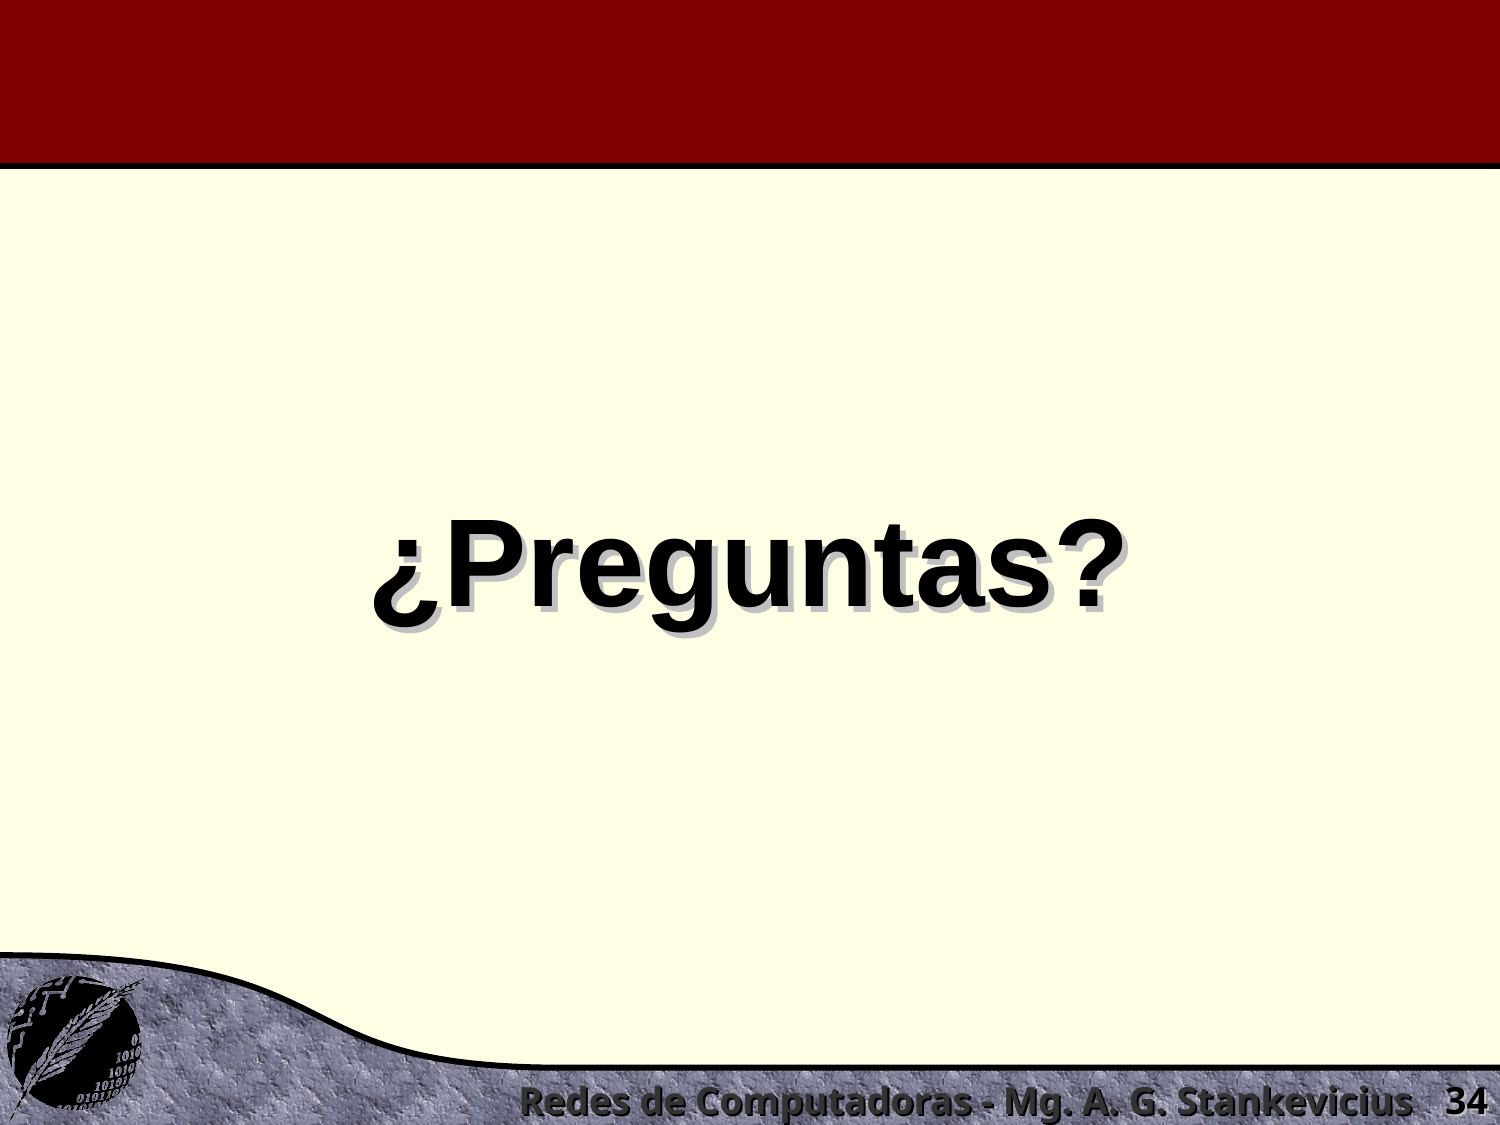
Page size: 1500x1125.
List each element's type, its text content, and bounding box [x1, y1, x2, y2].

subtitle ¿Preguntas? [11, 199, 1486, 928]
picture [790, 1100, 795, 1110]
picture [1047, 1100, 1054, 1110]
picture [0, 959, 1500, 1125]
